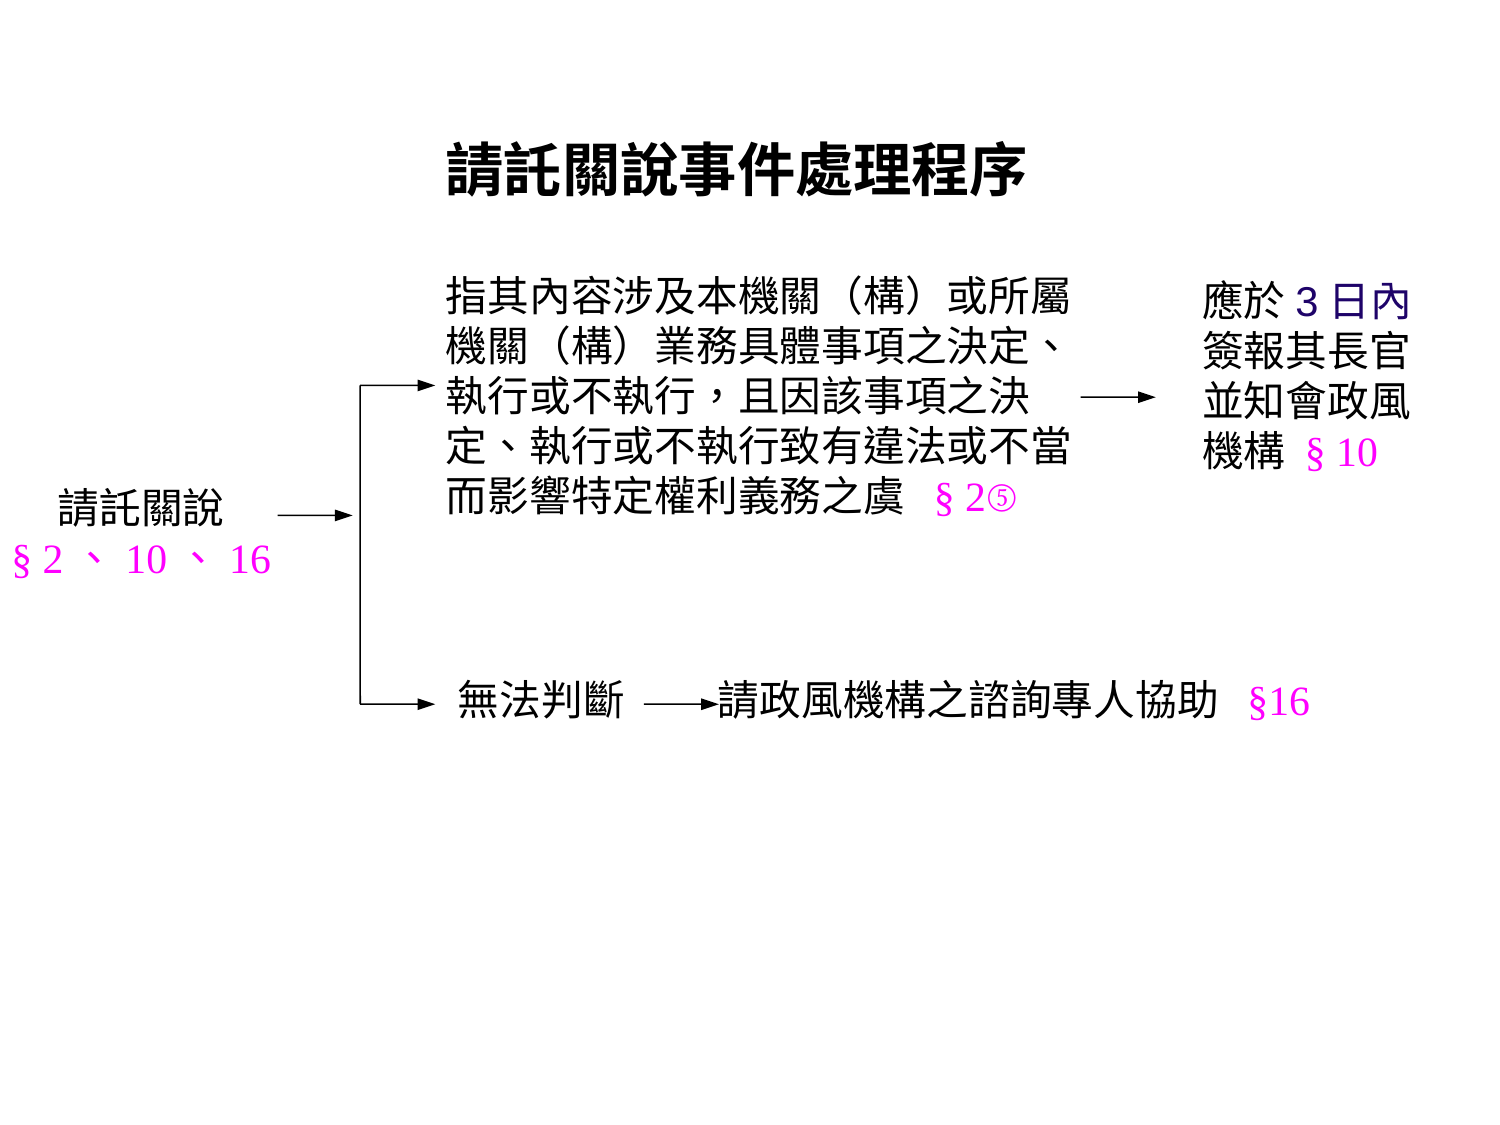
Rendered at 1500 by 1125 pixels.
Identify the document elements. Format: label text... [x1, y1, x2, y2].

text_box 指其內容涉及本機關（構）或所屬機關（構）業務具體事項之決定、執行或不執行，且因該事項之決 定、執行或不執行致有違法或不當而影響特定權利義務之虞 § 2⑤ [431, 262, 1103, 527]
text_box 請託關說事件處理程序 [431, 126, 1092, 211]
text_box 請託關說 § 2、10、16 [0, 475, 286, 590]
text_box 應於3日內 簽報其長官 並知會政風 機構 § 10 [1187, 267, 1427, 482]
text_box 無法判斷 [443, 666, 640, 732]
text_box 請政風機構之諮詢專人協助 §16 [703, 666, 1325, 732]
